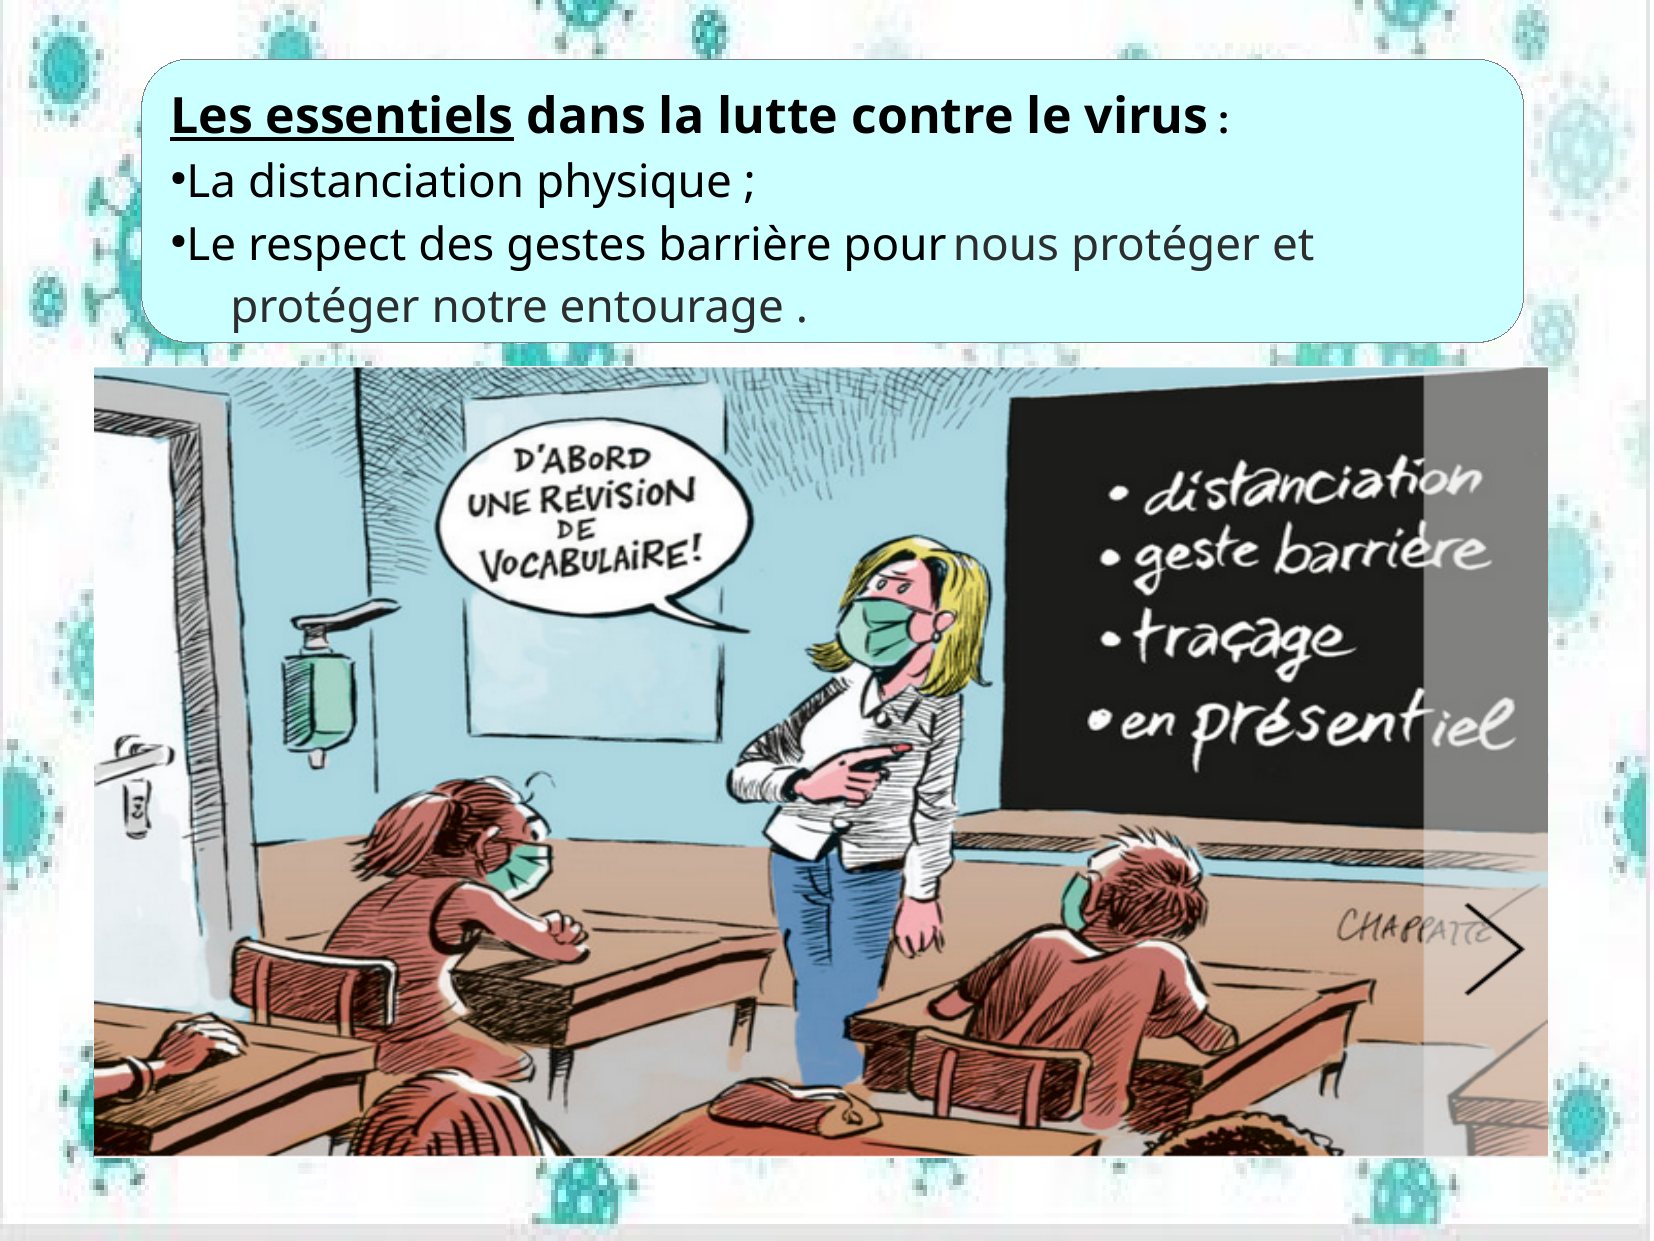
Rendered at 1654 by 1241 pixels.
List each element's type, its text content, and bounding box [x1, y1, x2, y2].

picture [94, 366, 1548, 1158]
text_box Les essentiels dans la lutte contre le virus : La distanciation physique ; Le respect des gestes barrière pour nous protéger et protéger notre entourage . [141, 59, 1524, 343]
